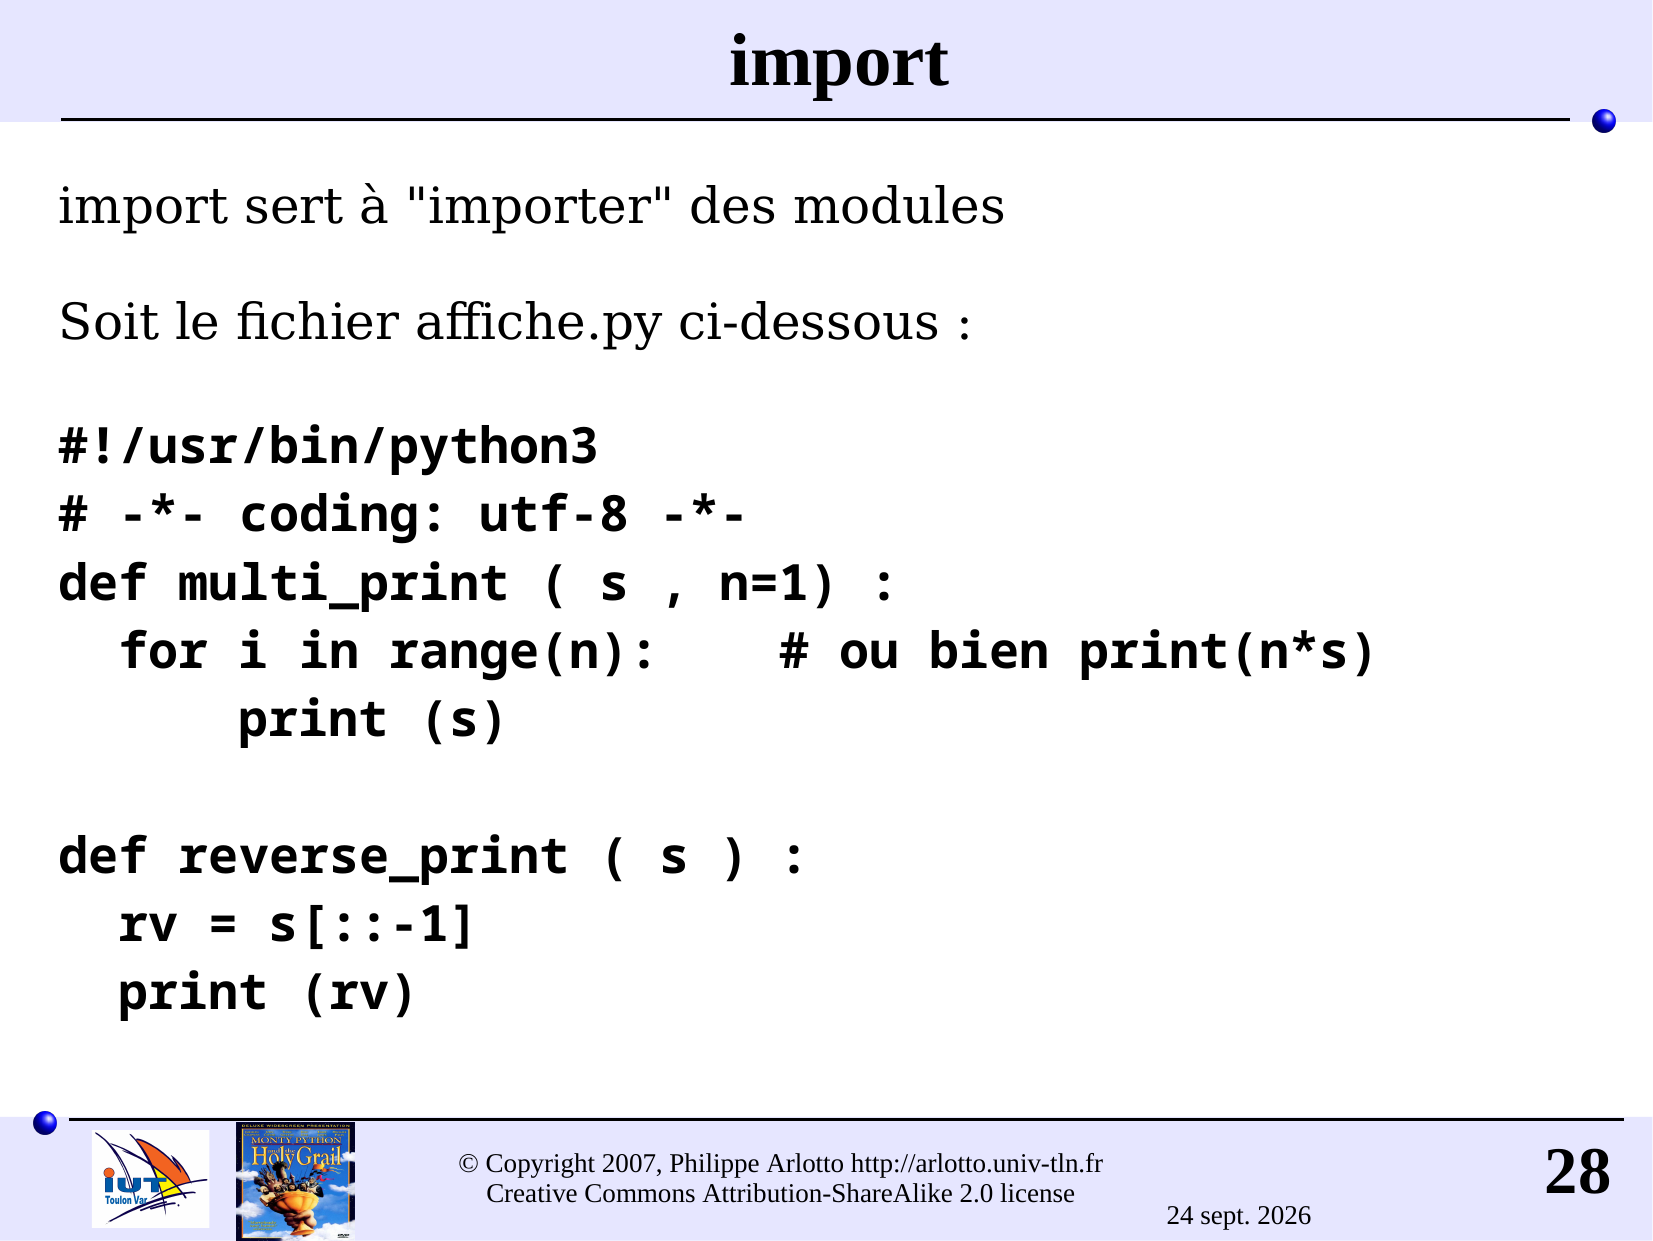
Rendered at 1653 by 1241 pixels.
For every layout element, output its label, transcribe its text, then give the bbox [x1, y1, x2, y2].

title import [95, 11, 1585, 110]
picture [236, 1122, 355, 1241]
text_box import sert à "importer" des modules Soit le fichier affiche.py ci-dessous : #!/usr/bin/python3 # -*- coding: utf-8 -*- def multi_print ( s , n=1) : for i in range(n): # ou bien print(n*s) print (s) def reverse_print ( s ) : rv = s[::-1] print (rv) [59, 177, 1380, 1060]
